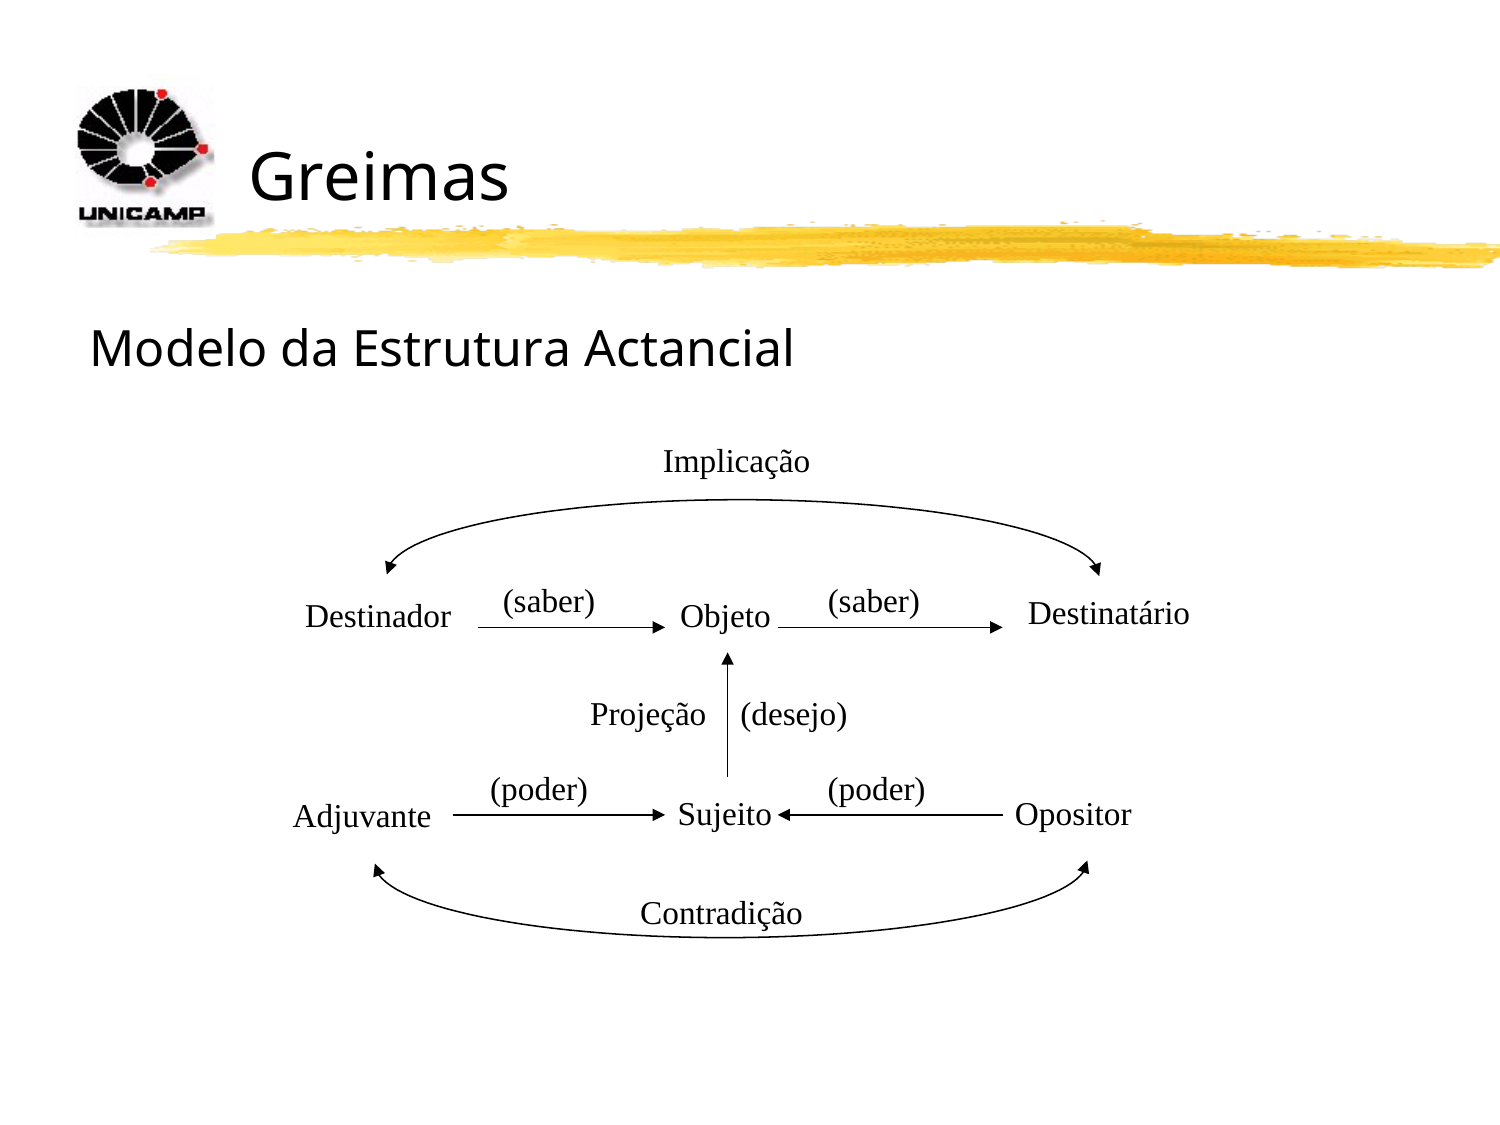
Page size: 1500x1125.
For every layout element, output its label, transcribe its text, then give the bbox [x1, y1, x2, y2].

title Greimas [233, 37, 1434, 225]
text_box (saber) [813, 575, 936, 628]
picture [75, 74, 1500, 279]
text_box Opositor [1000, 787, 1147, 841]
text_box (saber) [488, 575, 611, 628]
text_box (desejo) [725, 687, 863, 741]
text_box Contradição [625, 887, 819, 940]
text_box (poder) [475, 762, 604, 816]
list Modelo da Estrutura Actancial [74, 309, 1417, 994]
text_box Destinador [290, 589, 467, 643]
text_box Objeto [665, 589, 786, 643]
text_box Sujeito [662, 787, 788, 841]
text_box Destinatário [1013, 587, 1206, 640]
text_box Implicação [648, 435, 826, 488]
text_box Projeção [575, 687, 722, 741]
text_box Adjuvante [277, 789, 447, 843]
text_box (poder) [812, 762, 941, 816]
